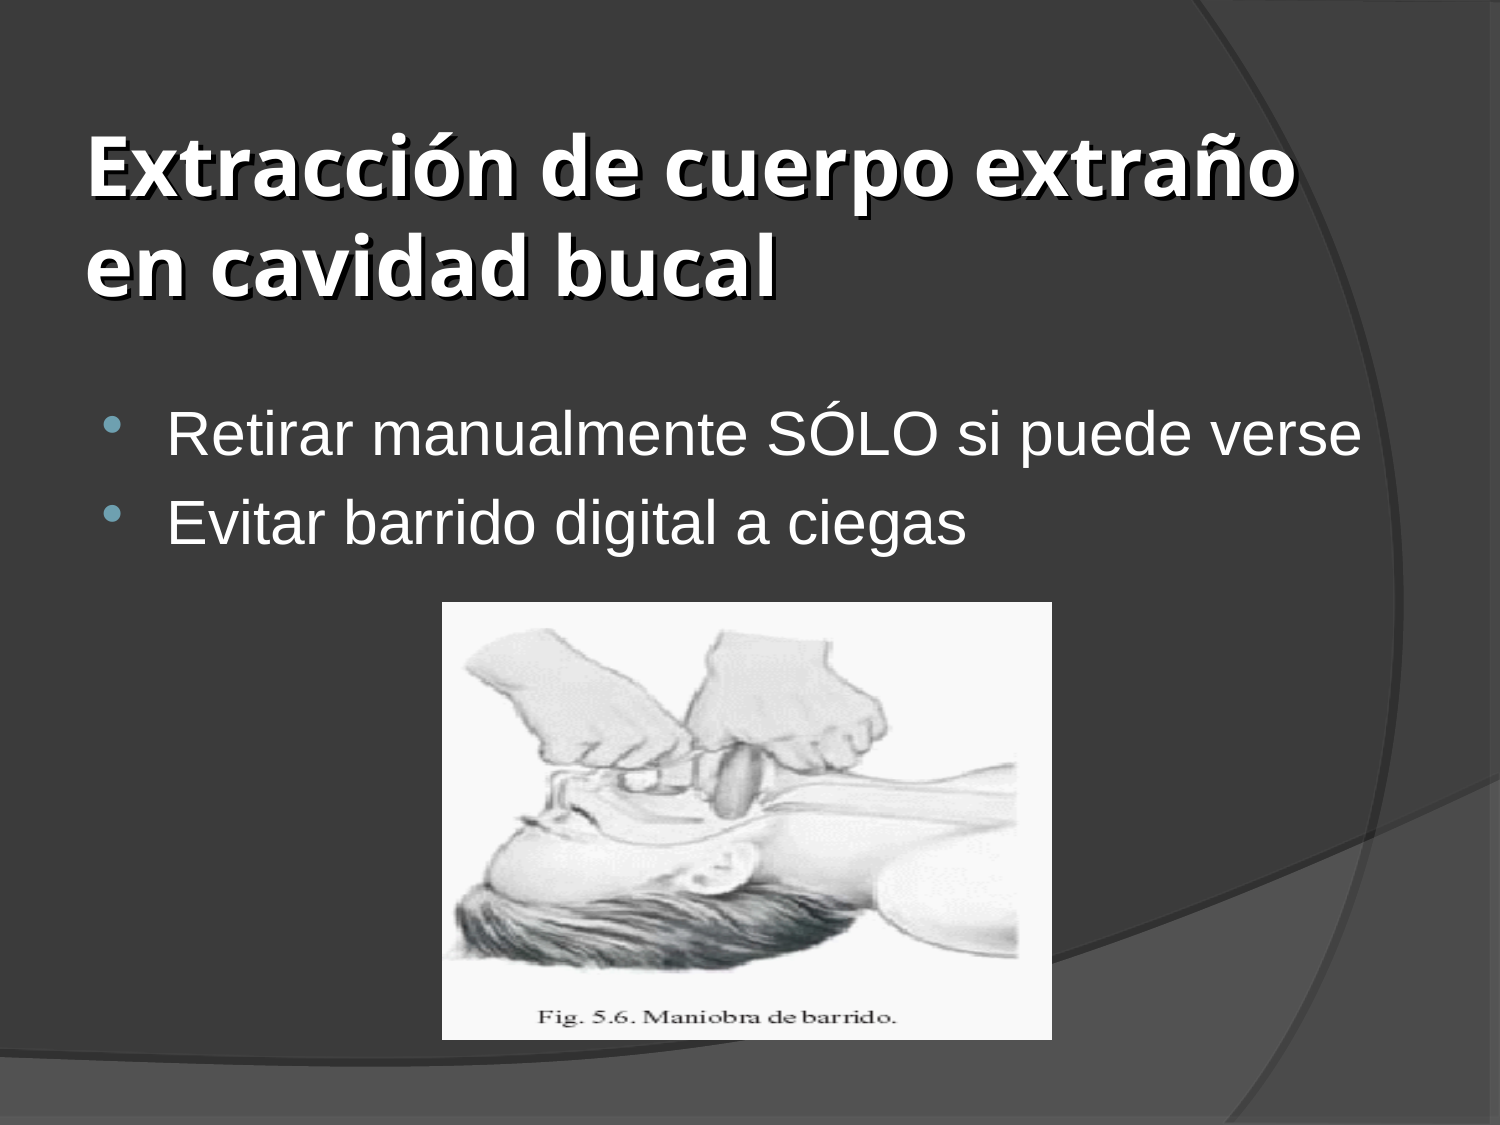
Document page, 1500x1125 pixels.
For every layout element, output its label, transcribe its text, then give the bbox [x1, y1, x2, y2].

list Retirar manualmente SÓLO si puede verse Evitar barrido digital a ciegas [76, 385, 1427, 799]
picture [442, 602, 1052, 1040]
title Extracción de cuerpo extraño en cavidad bucal [76, 78, 1427, 348]
